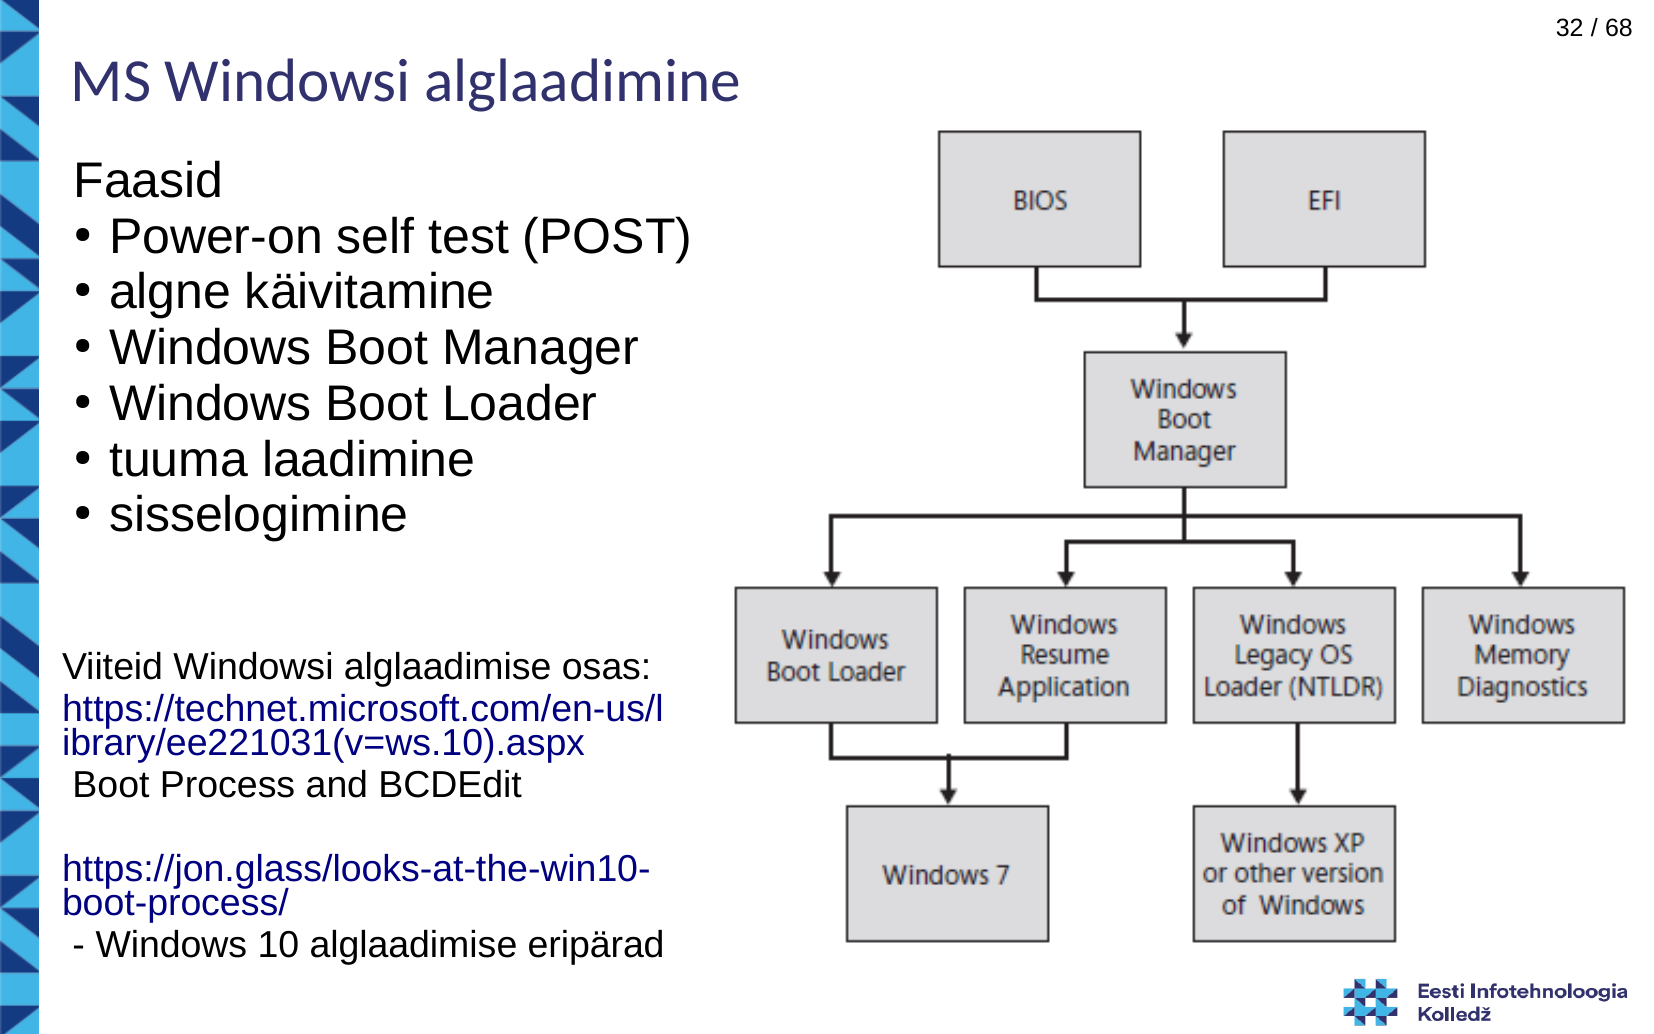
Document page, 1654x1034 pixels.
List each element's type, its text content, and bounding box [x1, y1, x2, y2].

text_box Faasid Power-on self test (POST) algne käivitamine Windows Boot Manager Windows Boot Loader tuuma laadimine sisselogimine [59, 144, 721, 662]
picture [731, 129, 1630, 945]
title MS Windowsi alglaadimine [70, 41, 1630, 130]
text_box Viiteid Windowsi alglaadimise osas: https://technet.microsoft.com/en-us/library/ee221031(v=ws.10).aspx Boot Process and BCDEdit https://jon.glass/looks-at-the-win10-boot-process/ - Windows 10 alglaadimise eripärad [47, 637, 686, 981]
